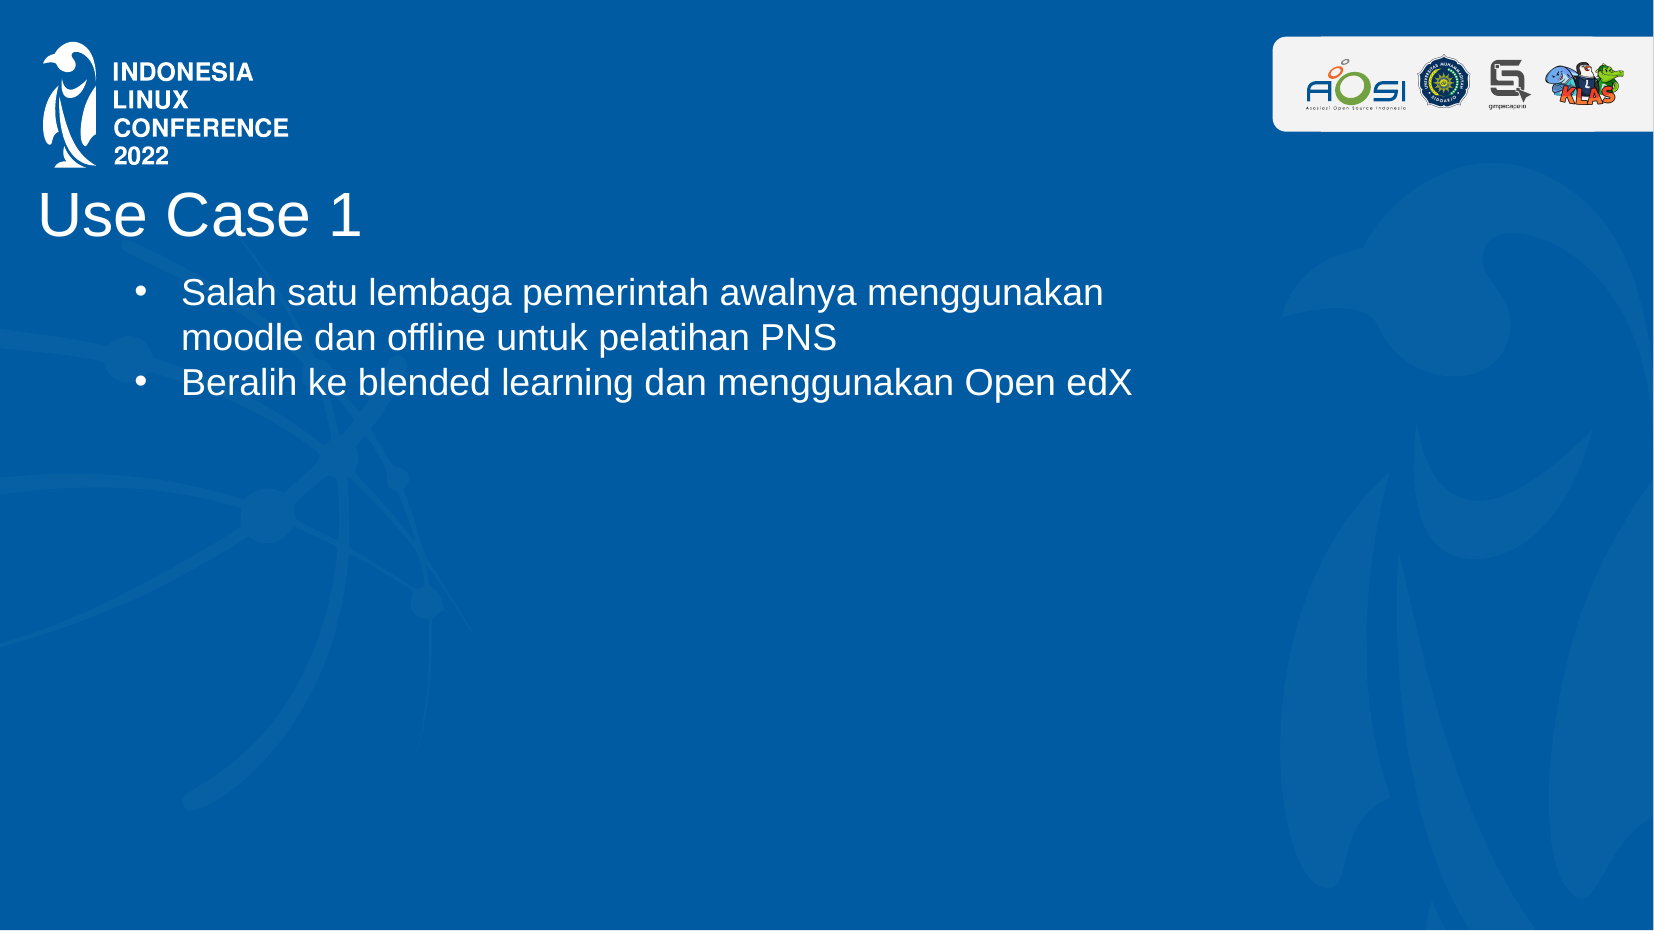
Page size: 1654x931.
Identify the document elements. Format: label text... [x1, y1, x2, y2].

picture [1417, 54, 1471, 108]
picture [1545, 62, 1624, 105]
text_box Use Case 1 [37, 174, 1613, 293]
text_box Salah satu lembaga pemerintah awalnya menggunakan moodle dan offline untuk pelatihan PNS Beralih ke blended learning dan menggunakan Open edX [119, 260, 1177, 411]
